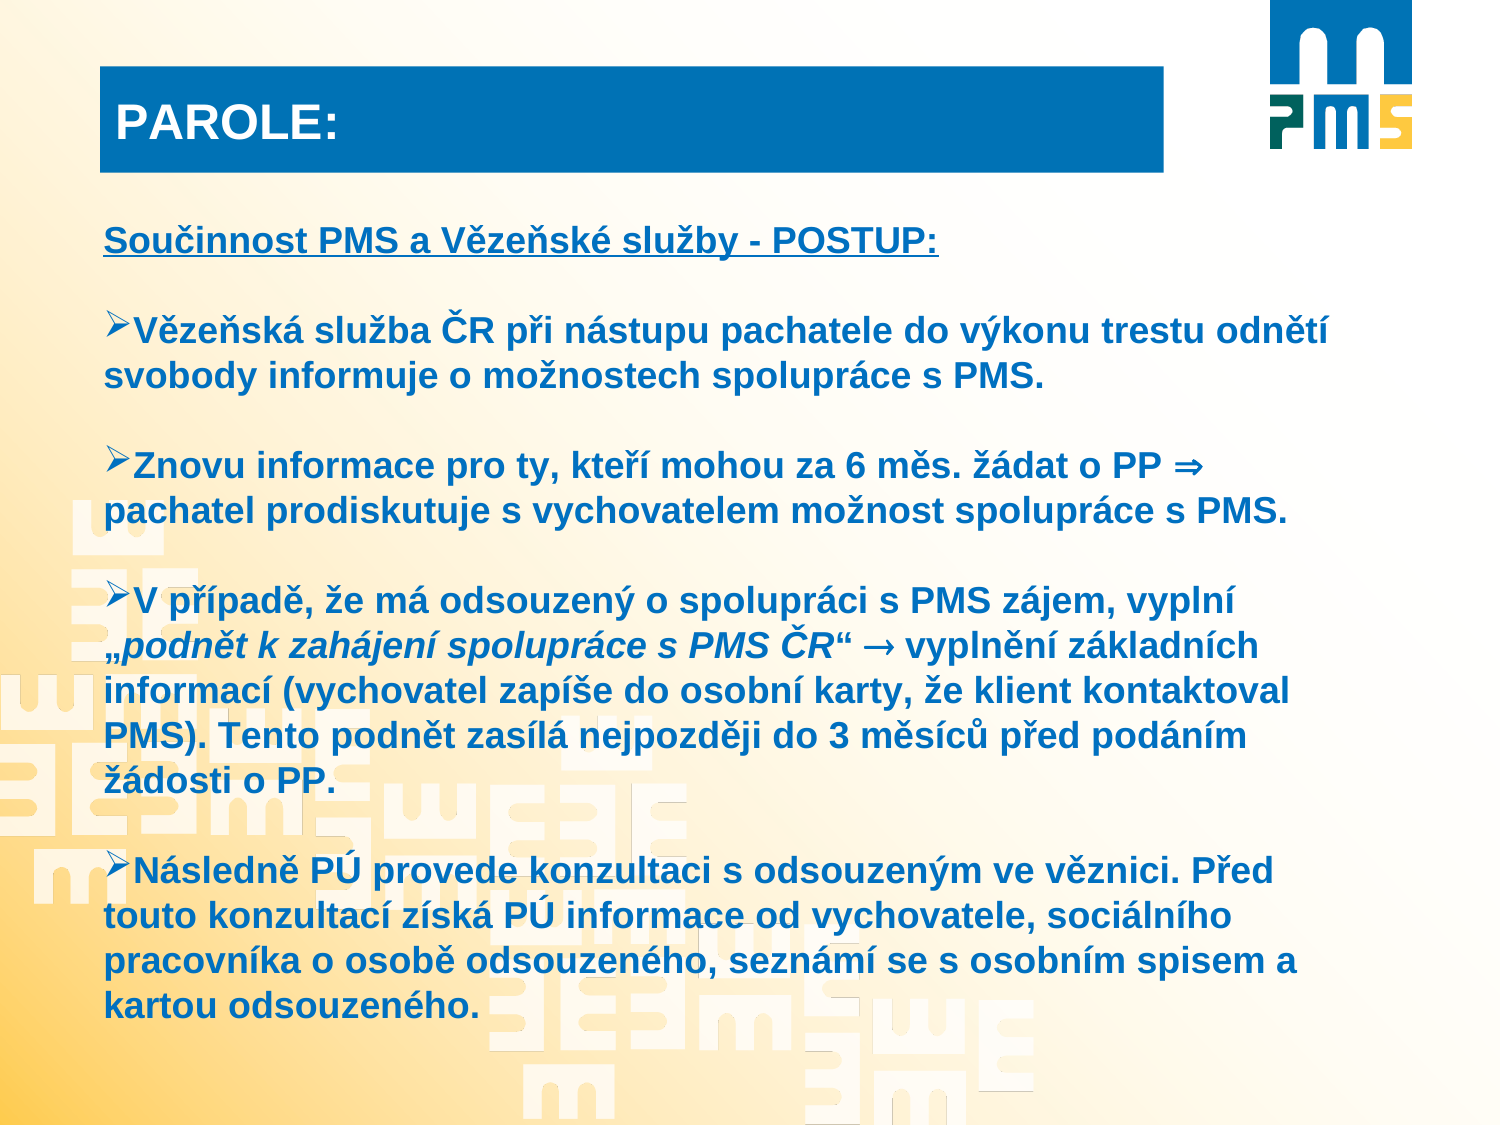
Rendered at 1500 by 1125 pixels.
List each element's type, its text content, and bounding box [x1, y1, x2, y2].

title PAROLE: [100, 66, 1164, 173]
text_box Součinnost PMS a Vězeňské služby - POSTUP: Vězeňská služba ČR při nástupu pachatele do výkonu trestu odnětí svobody informuje o možnostech spolupráce s PMS. Znovu informace pro ty, kteří mohou za 6 měs. žádat o PP  pachatel prodiskutuje s vychovatelem možnost spolupráce s PMS. V případě, že má odsouzený o spolupráci s PMS zájem, vyplní „podnět k zahájení spolupráce s PMS ČR“  vyplnění základních informací (vychovatel zapíše do osobní karty, že klient kontaktoval PMS). Tento podnět zasílá nejpozději do 3 měsíců před podáním žádosti o PP. Následně PÚ provede konzultaci s odsouzeným ve věznici. Před touto konzultací získá PÚ informace od vychovatele, sociálního pracovníka o osobě odsouzeného, seznámí se s osobním spisem a kartou odsouzeného. [88, 207, 1365, 1059]
picture [0, 0, 1500, 1125]
